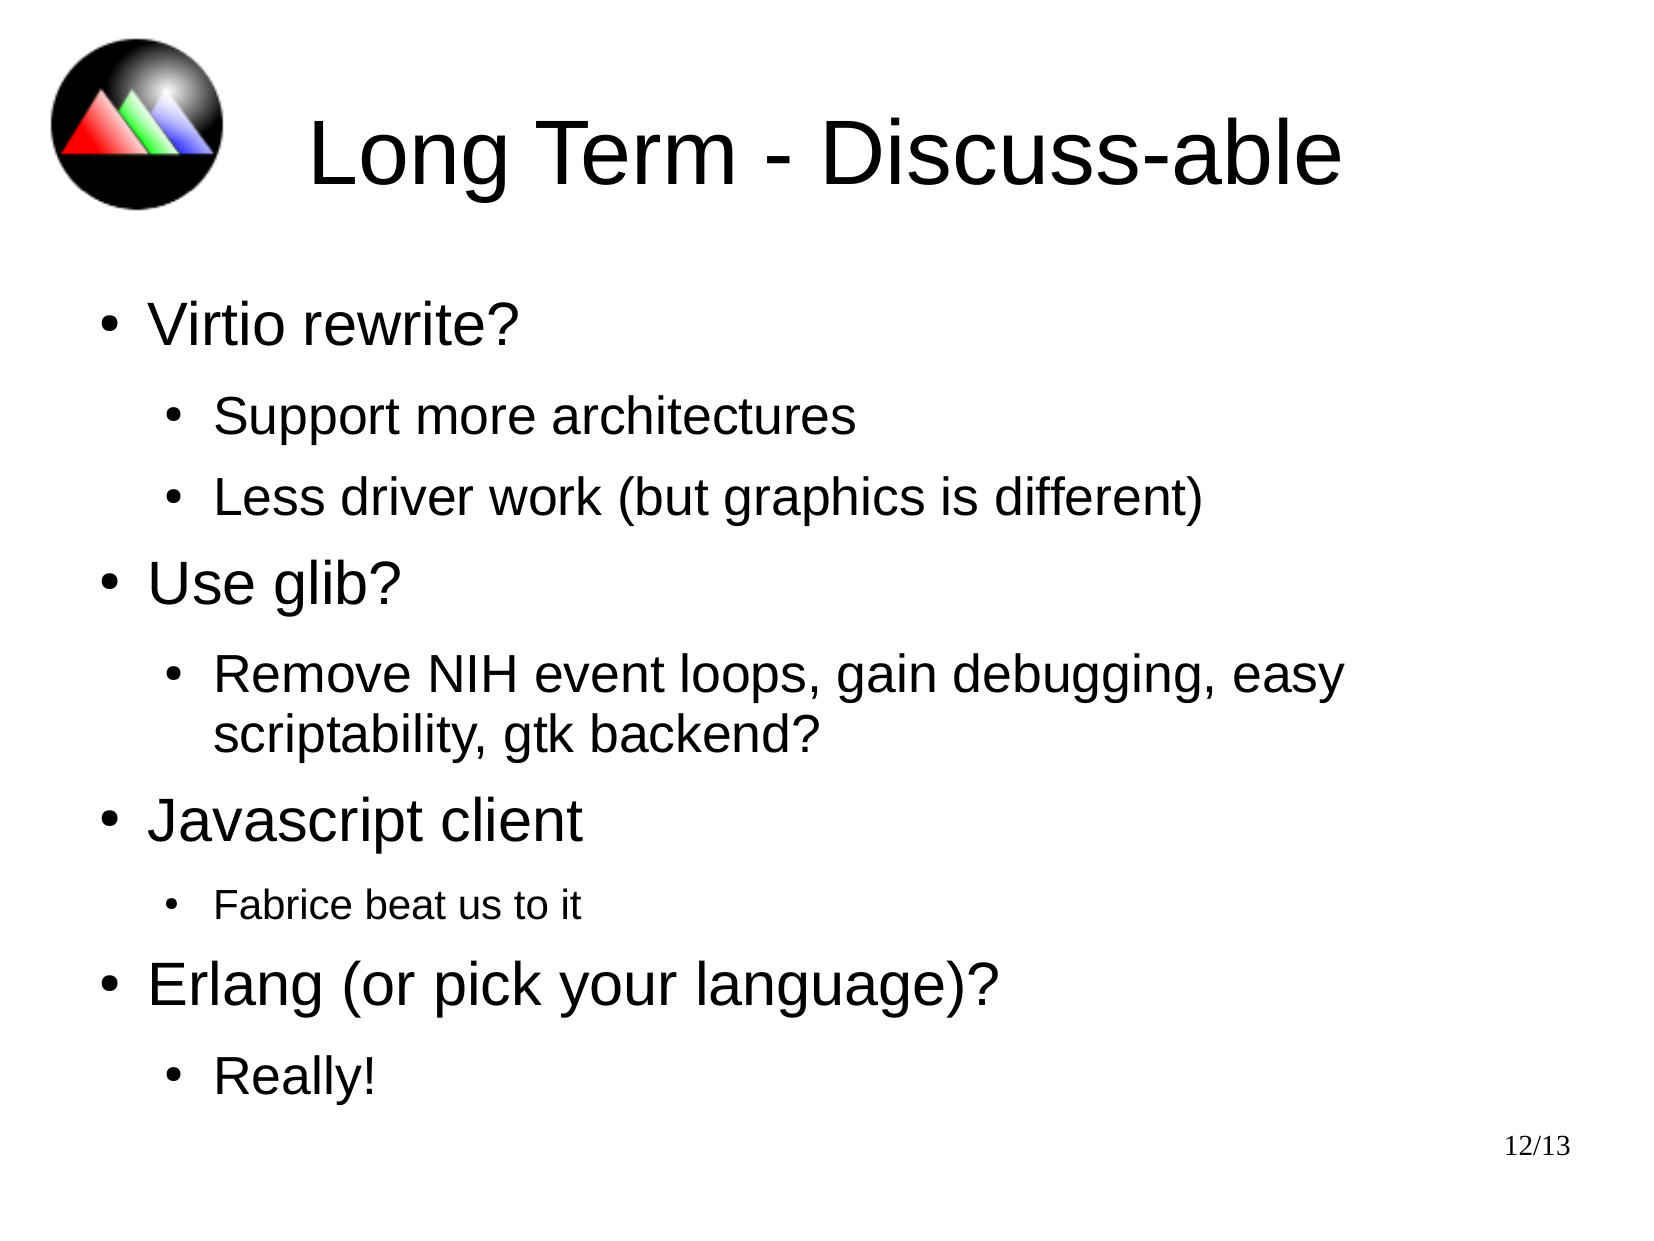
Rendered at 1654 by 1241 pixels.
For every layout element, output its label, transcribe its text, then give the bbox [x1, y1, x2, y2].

list Virtio rewrite? Support more architectures Less driver work (but graphics is different) Use glib? Remove NIH event loops, gain debugging, easy scriptability, gtk backend? Javascript client Fabrice beat us to it Erlang (or pick your language)? Really! [82, 290, 1571, 1109]
picture [37, 25, 238, 225]
title Long Term - Discuss-able [82, 49, 1571, 257]
